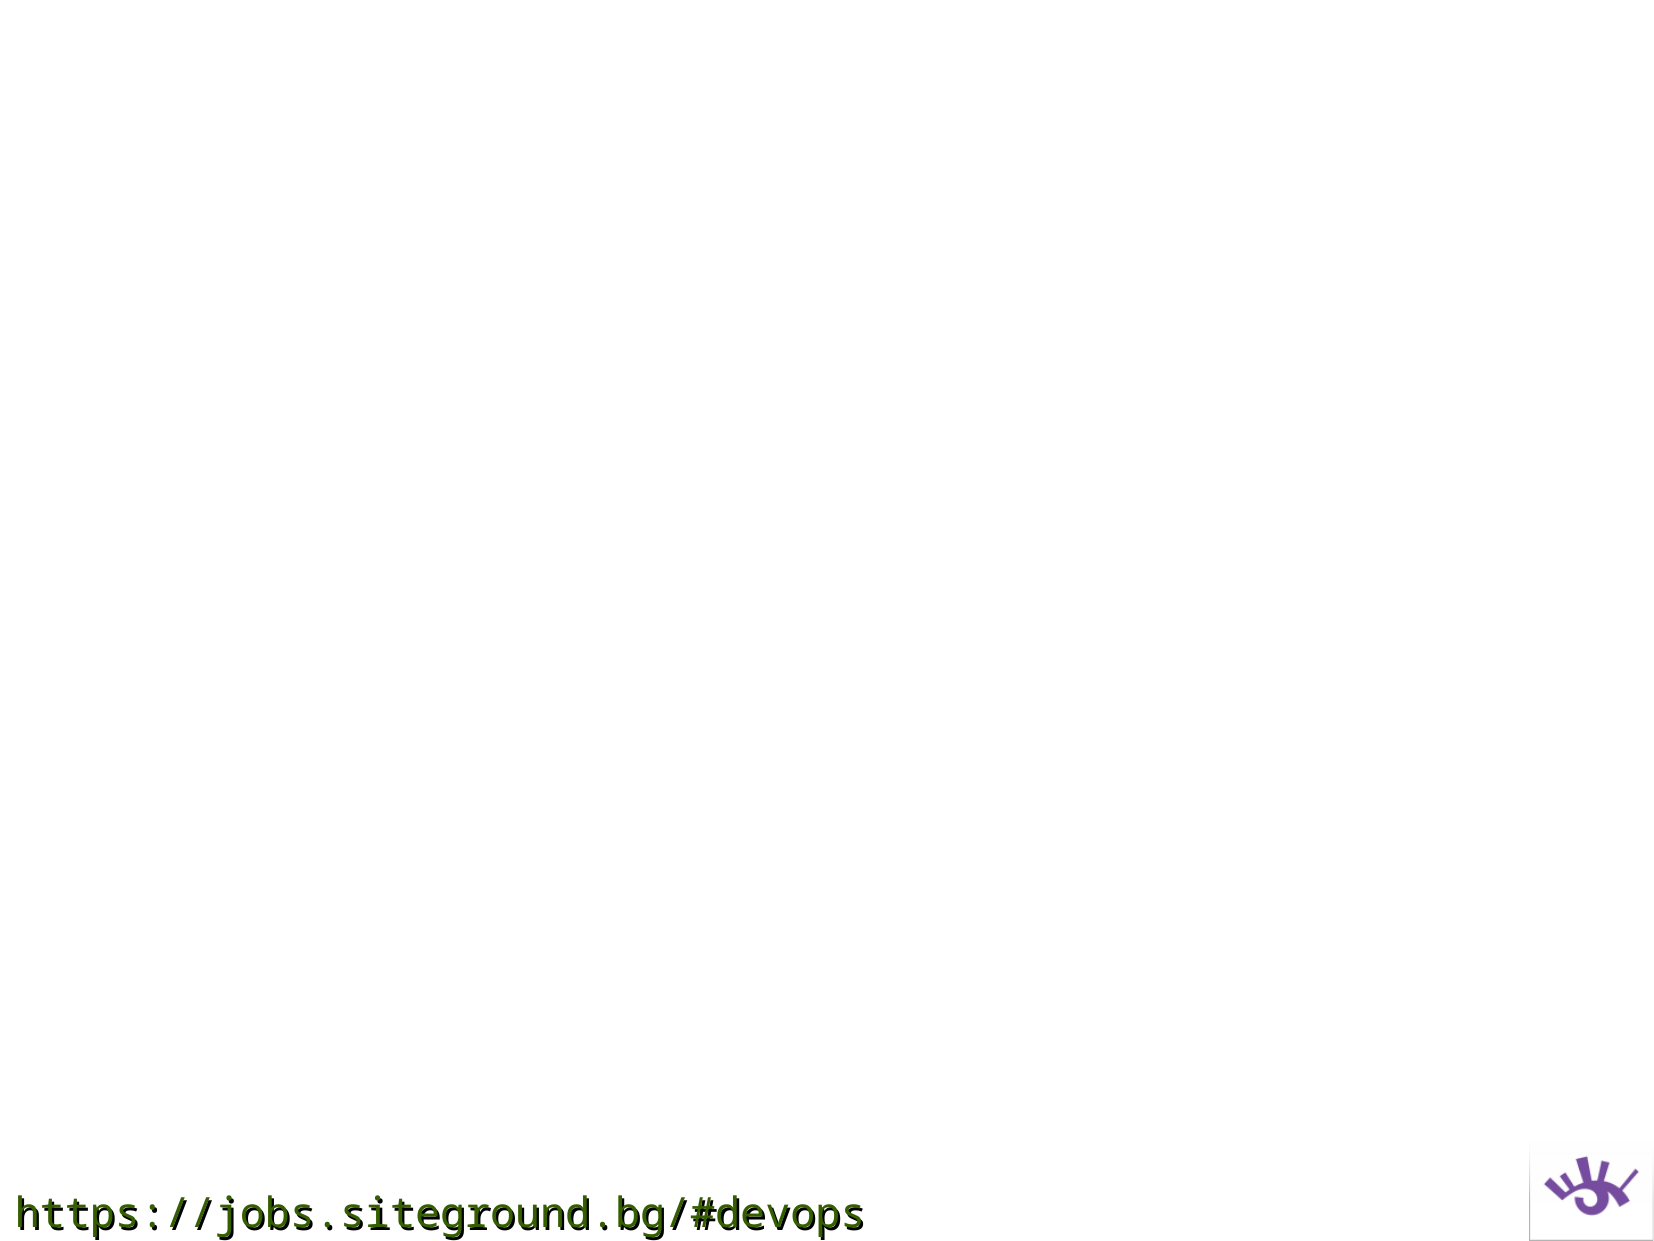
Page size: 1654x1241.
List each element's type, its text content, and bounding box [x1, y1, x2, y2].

text_box https://jobs.siteground.bg/#devops [0, 1175, 889, 1240]
picture [1529, 1134, 1654, 1241]
